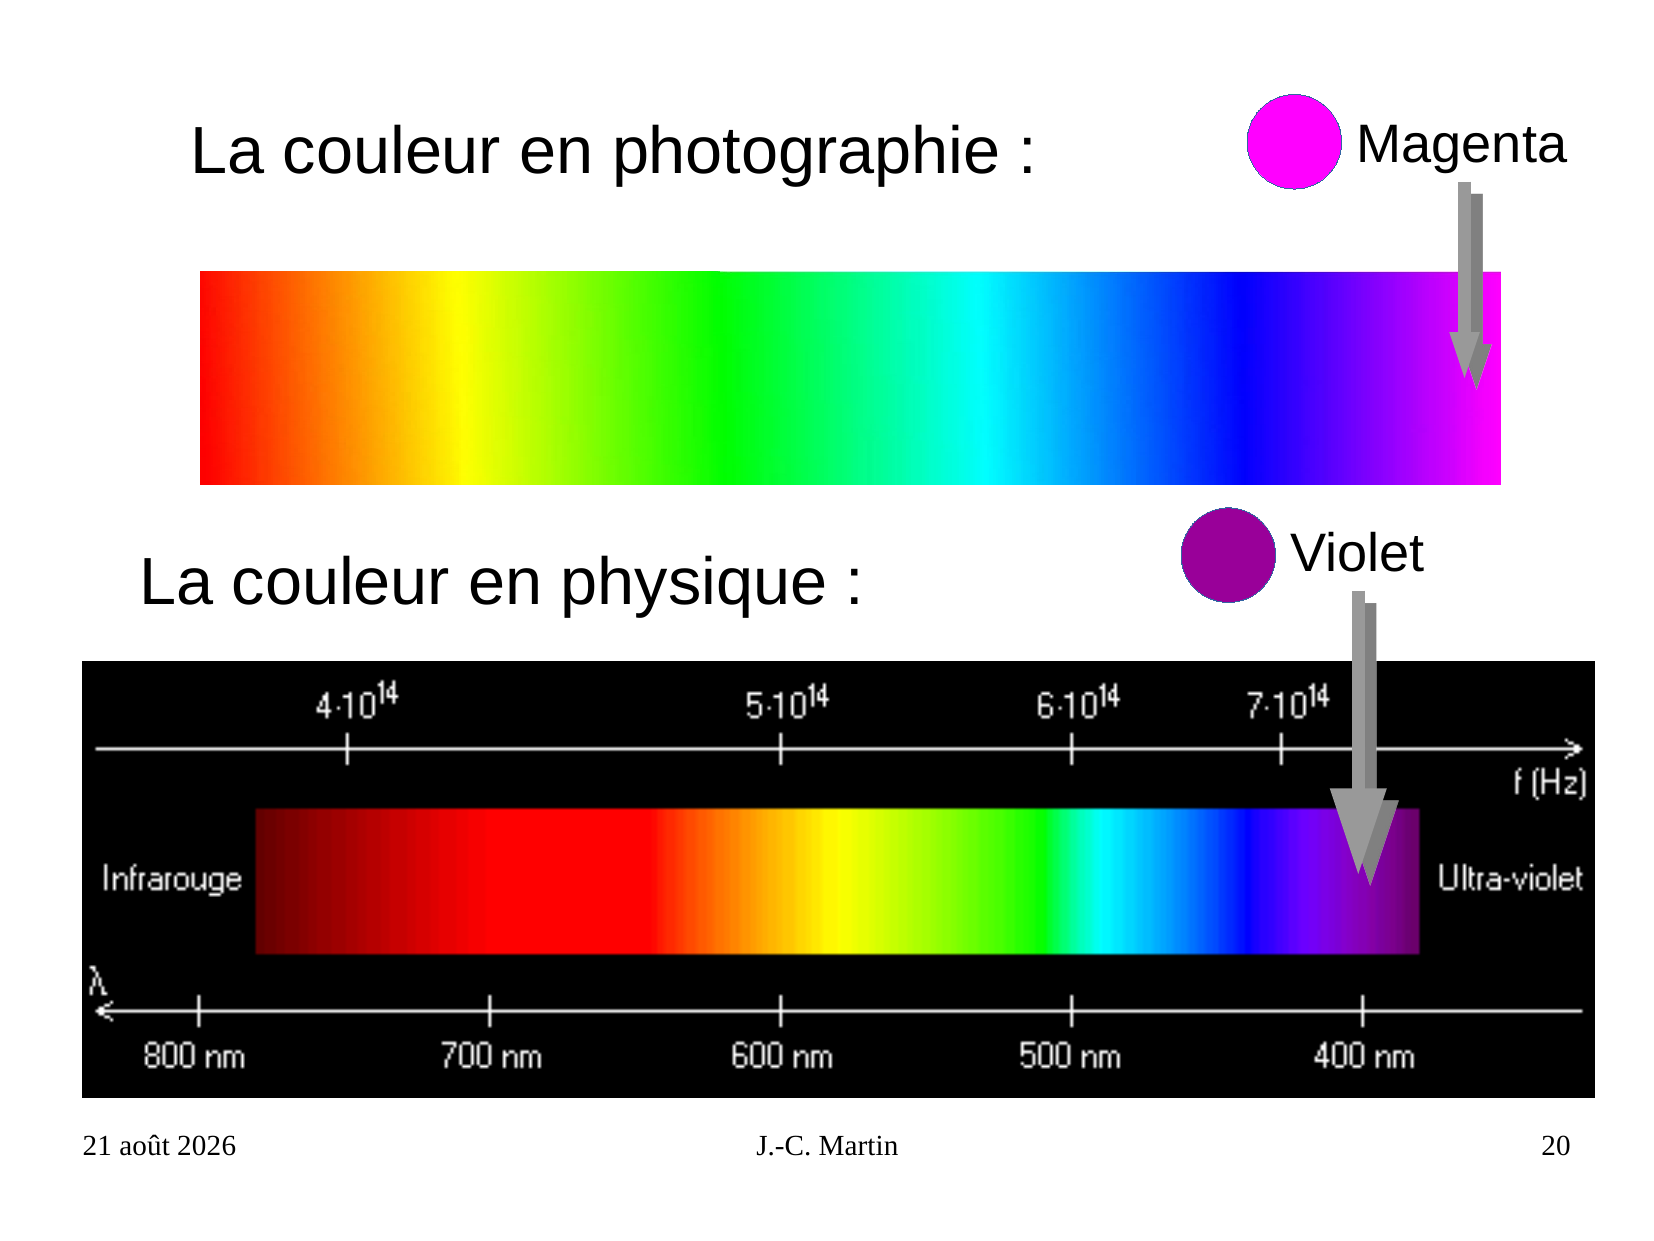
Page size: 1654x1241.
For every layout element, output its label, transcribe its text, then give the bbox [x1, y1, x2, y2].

picture [200, 271, 1501, 485]
text_box [1181, 507, 1276, 603]
title La couleur en photographie : [141, 47, 1087, 255]
picture [82, 661, 1595, 1098]
text_box Magenta [1341, 106, 1583, 182]
text_box [1247, 94, 1342, 190]
title La couleur en physique : [59, 477, 945, 686]
text_box Violet [1275, 515, 1441, 591]
